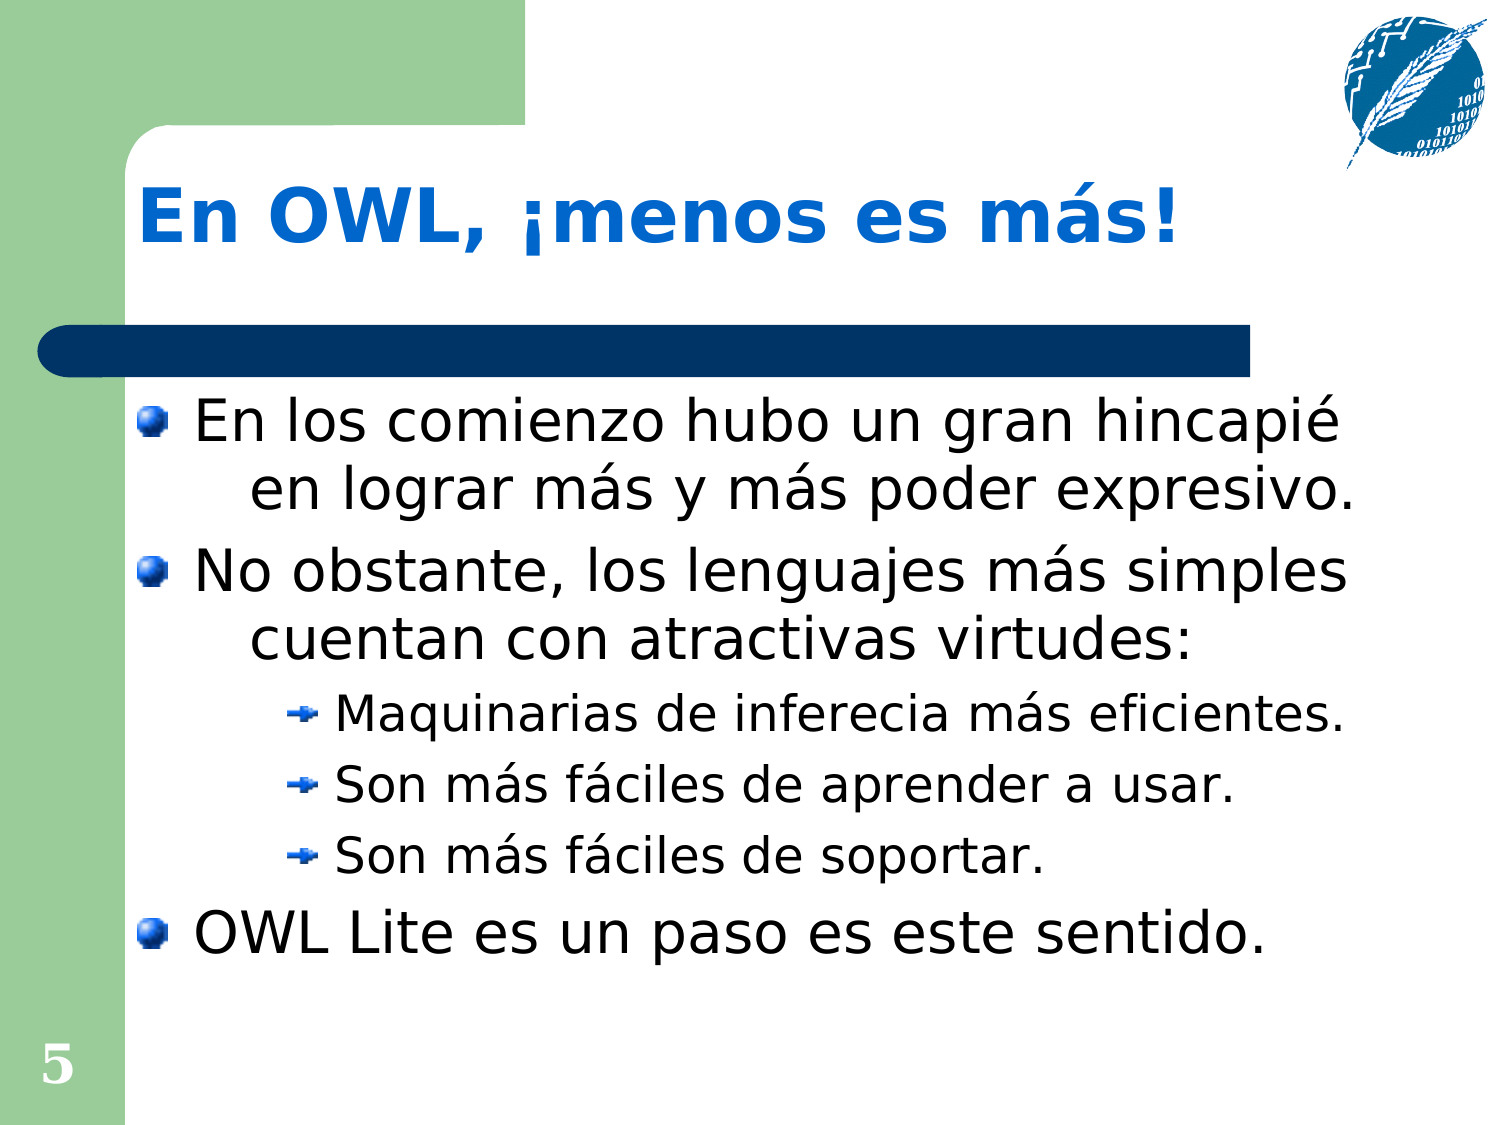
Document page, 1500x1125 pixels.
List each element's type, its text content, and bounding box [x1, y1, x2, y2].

picture [1416, 140, 1425, 149]
picture [1433, 139, 1440, 147]
picture [1436, 127, 1450, 136]
title En OWL, ¡menos es más! [136, 136, 1414, 301]
list En los comienzo hubo un gran hincapié en lograr más y más poder expresivo. No obstante, los lenguajes más simples cuentan con atractivas virtudes: Maquinarias de inferecia más eficientes. Son más fáciles de aprender a usar. Son más fáciles de soportar. OWL Lite es un paso es este sentido. [137, 387, 1400, 1045]
picture [1427, 138, 1431, 148]
picture [1341, 15, 1487, 172]
